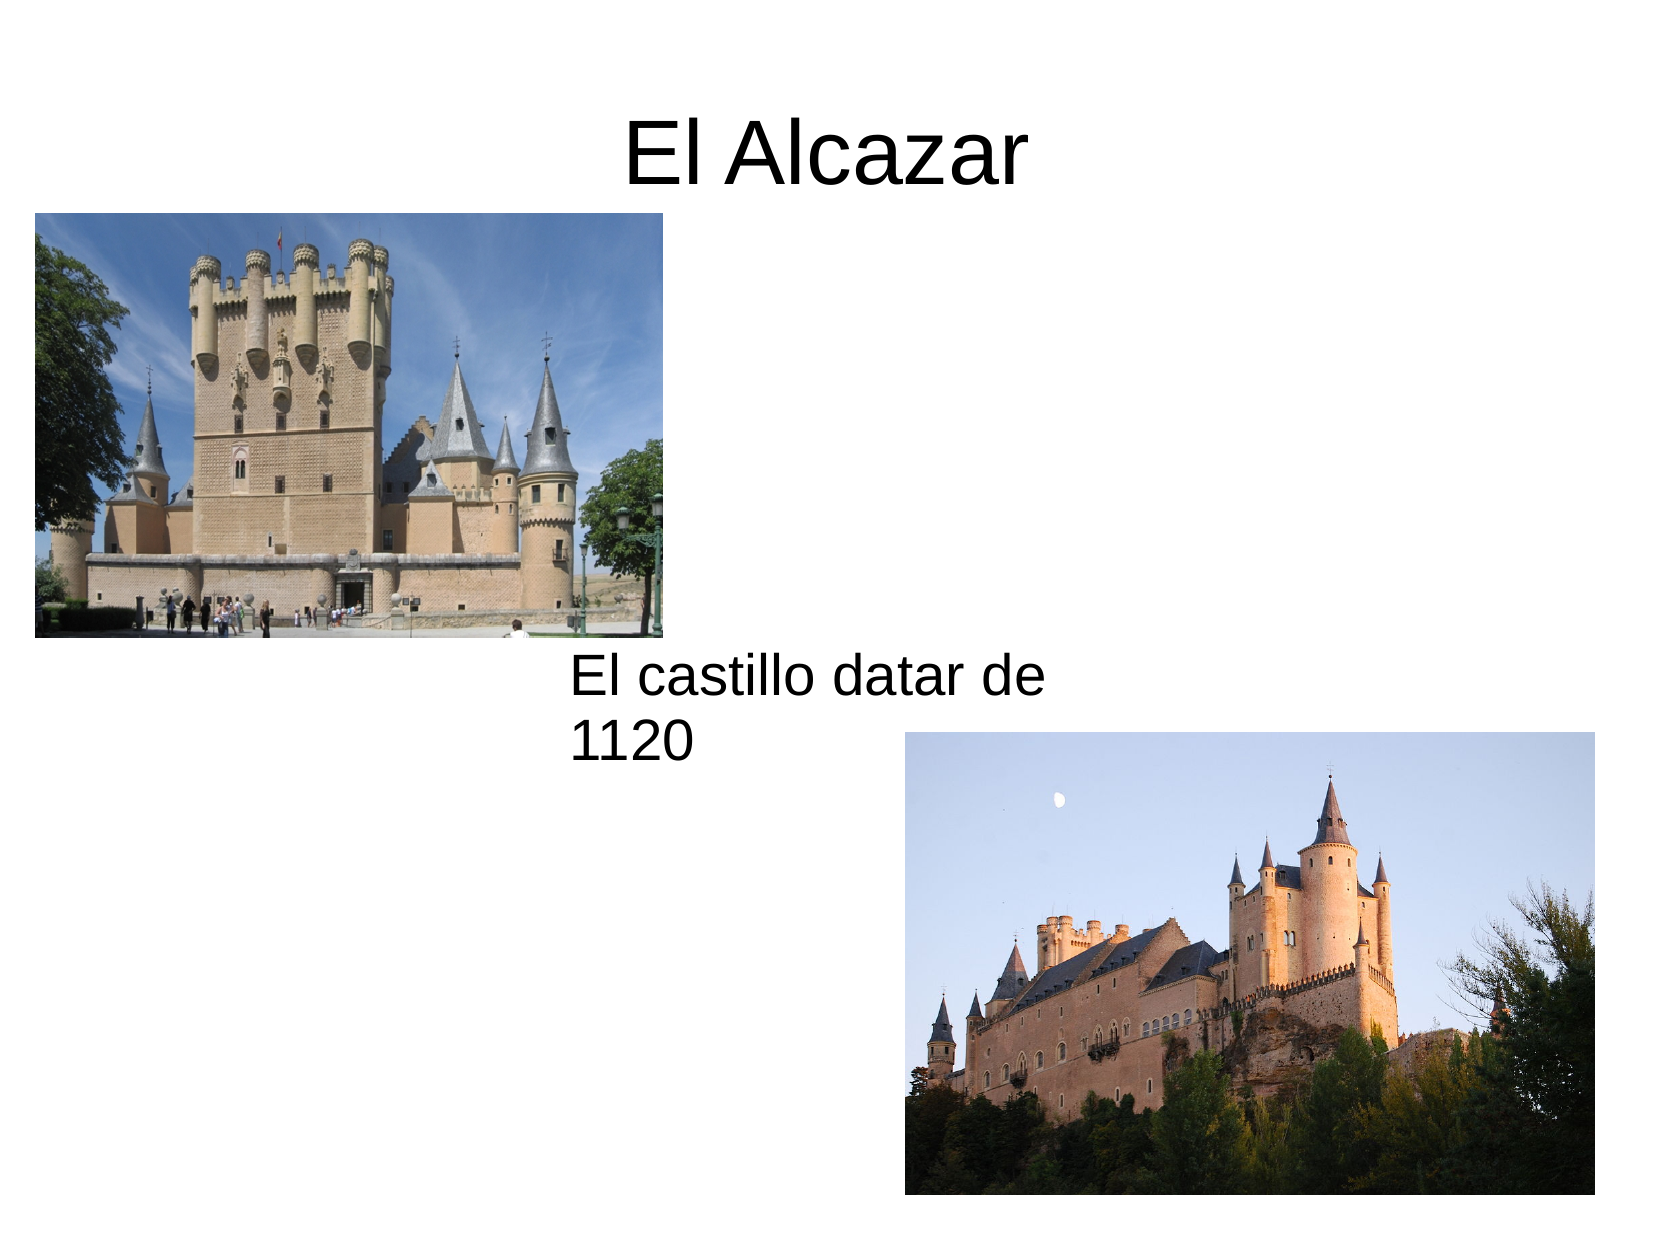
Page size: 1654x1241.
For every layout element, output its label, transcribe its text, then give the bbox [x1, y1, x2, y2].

picture [905, 732, 1595, 1195]
picture [35, 213, 663, 638]
title El Alcazar [82, 49, 1571, 257]
text_box El castillo datar de 1120 [555, 635, 1075, 781]
